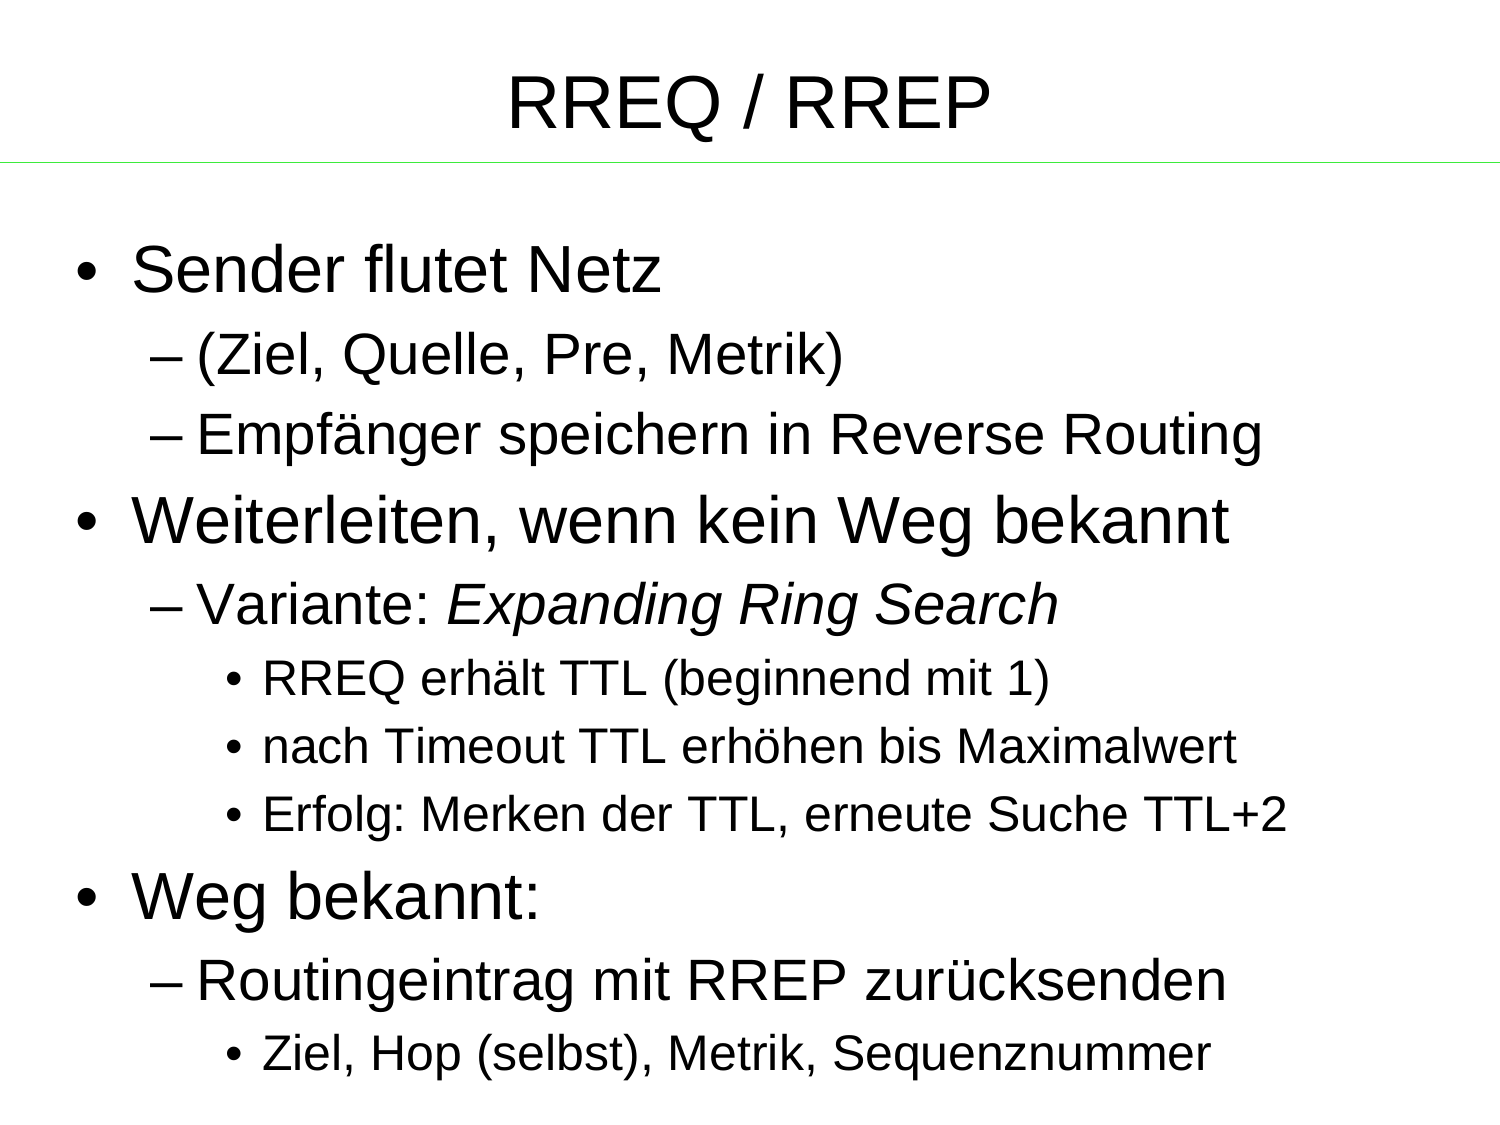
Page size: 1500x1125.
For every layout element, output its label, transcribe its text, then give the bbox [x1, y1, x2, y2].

list Sender flutet Netz (Ziel, Quelle, Pre, Metrik) Empfänger speichern in Reverse Routing Weiterleiten, wenn kein Weg bekannt Variante: Expanding Ring Search RREQ erhält TTL (beginnend mit 1) nach Timeout TTL erhöhen bis Maximalwert Erfolg: Merken der TTL, erneute Suche TTL+2 Weg bekannt: Routingeintrag mit RREP zurücksenden Ziel, Hop (selbst), Metrik, Sequenznummer [75, 232, 1426, 1081]
title RREQ / RREP [75, 57, 1426, 148]
